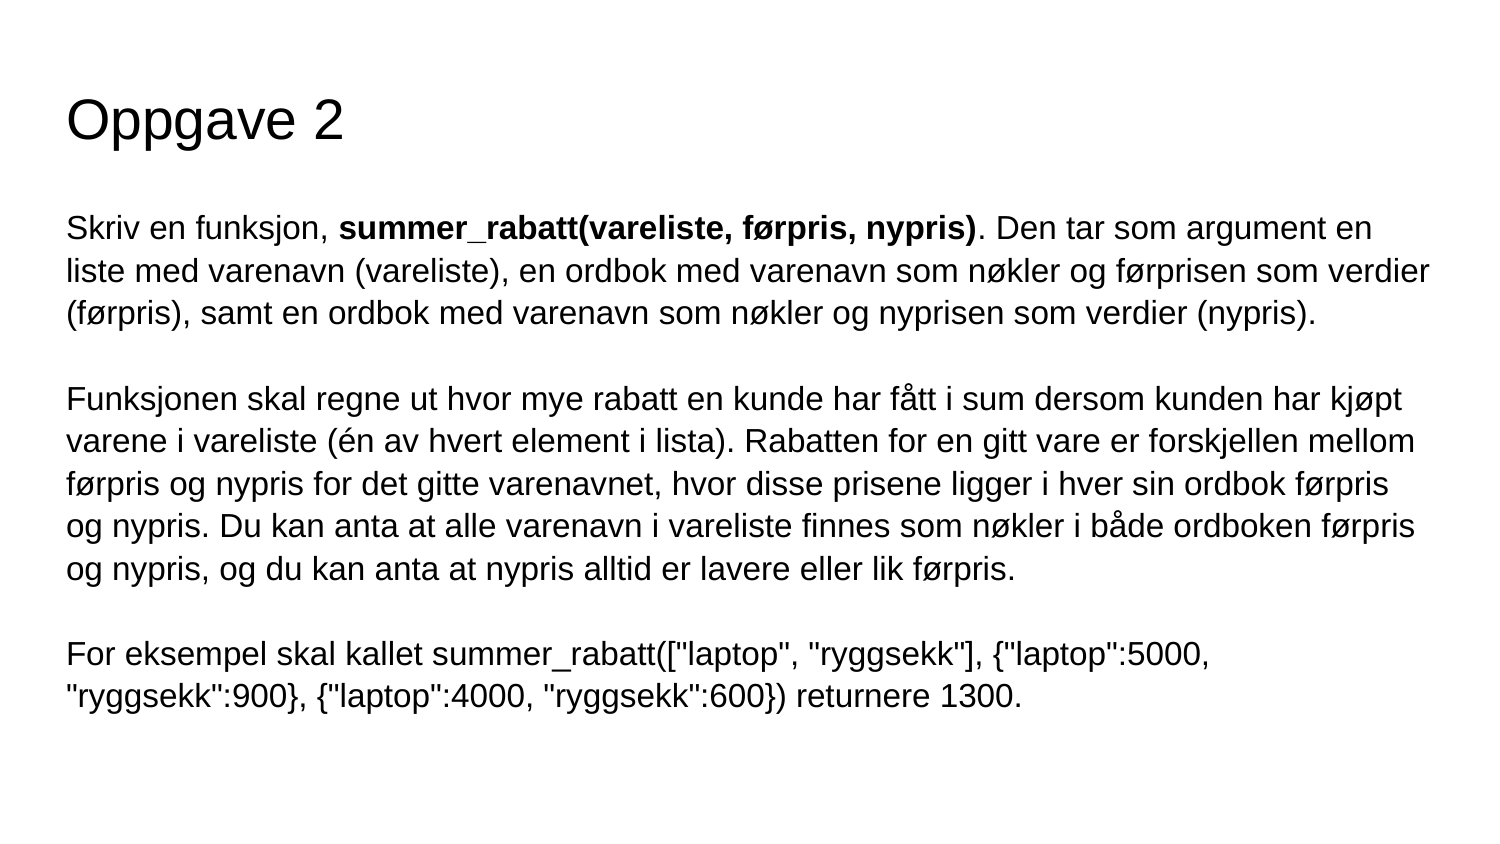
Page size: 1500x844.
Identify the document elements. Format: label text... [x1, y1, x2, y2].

title Oppgave 2 [51, 72, 1449, 167]
list Skriv en funksjon, summer_rabatt(vareliste, førpris, nypris). Den tar som argument en liste med varenavn (vareliste), en ordbok med varenavn som nøkler og førprisen som verdier (førpris), samt en ordbok med varenavn som nøkler og nyprisen som verdier (nypris). Funksjonen skal regne ut hvor mye rabatt en kunde har fått i sum dersom kunden har kjøpt varene i vareliste (én av hvert element i lista). Rabatten for en gitt vare er forskjellen mellom førpris og nypris for det gitte varenavnet, hvor disse prisene ligger i hver sin ordbok førpris og nypris. Du kan anta at alle varenavn i vareliste finnes som nøkler i både ordboken førpris og nypris, og du kan anta at nypris alltid er lavere eller lik førpris. For eksempel skal kallet summer_rabatt(["laptop", "ryggsekk"], {"laptop":5000, "ryggsekk":900}, {"laptop":4000, "ryggsekk":600}) returnere 1300. [51, 189, 1449, 750]
